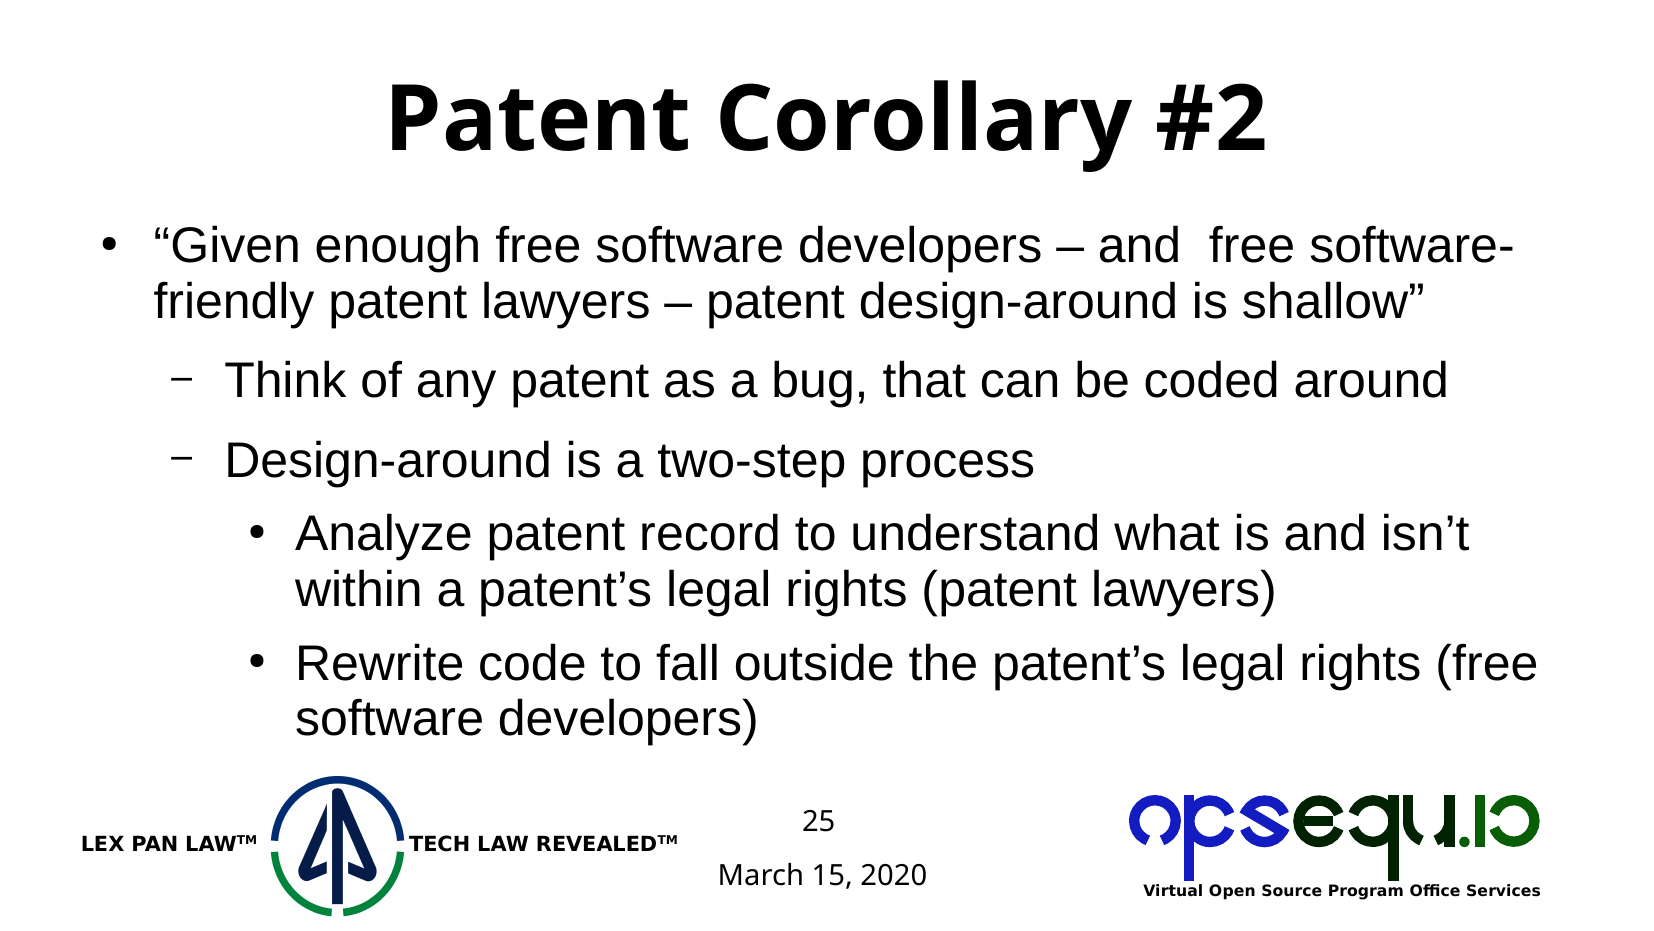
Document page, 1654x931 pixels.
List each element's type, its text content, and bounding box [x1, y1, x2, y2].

list “Given enough free software developers – and free software-friendly patent lawyers – patent design-around is shallow” Think of any patent as a bug, that can be coded around Design-around is a two-step process Analyze patent record to understand what is and isn’t within a patent’s legal rights (patent lawyers) Rewrite code to fall outside the patent’s legal rights (free software developers) [82, 217, 1571, 758]
title Patent Corollary #2 [82, 37, 1571, 193]
picture [240, 760, 433, 931]
